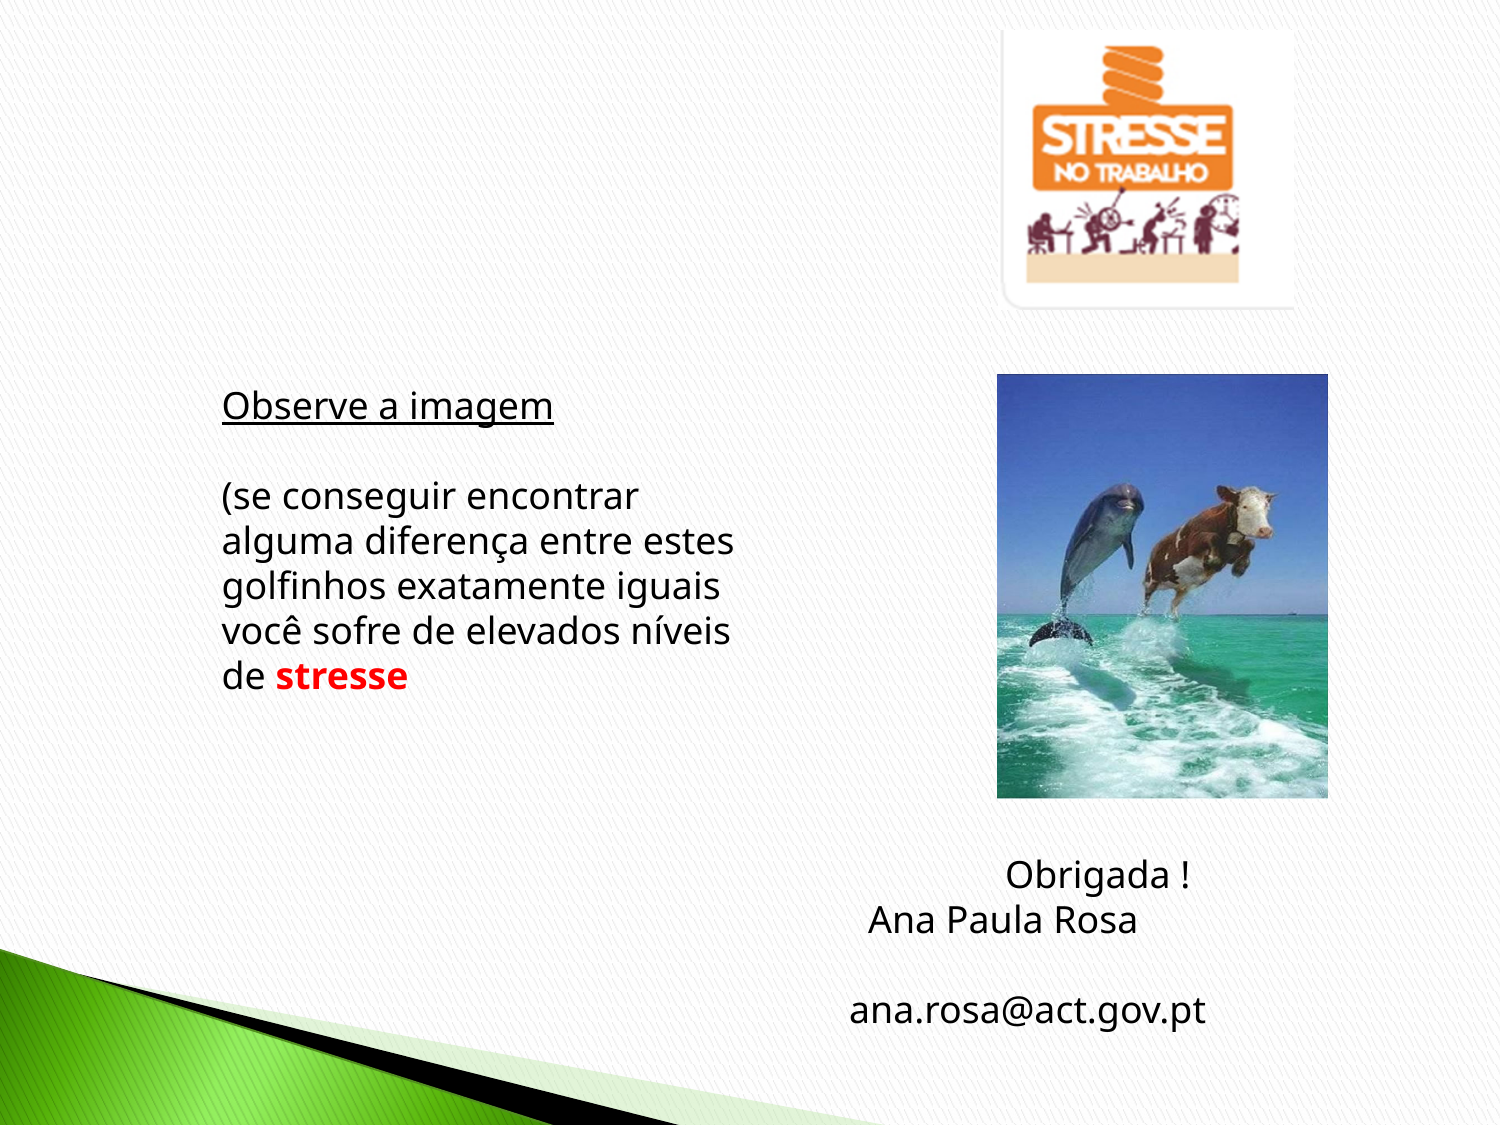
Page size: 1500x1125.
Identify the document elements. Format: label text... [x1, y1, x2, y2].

picture [998, 30, 1294, 310]
text_box Observe a imagem (se conseguir encontrar alguma diferença entre estes golfinhos exatamente iguais você sofre de elevados níveis de stresse [206, 329, 786, 754]
text_box Obrigada ! Ana Paula Rosa ana.rosa@act.gov.pt [785, 798, 1397, 1042]
picture [997, 375, 1328, 798]
